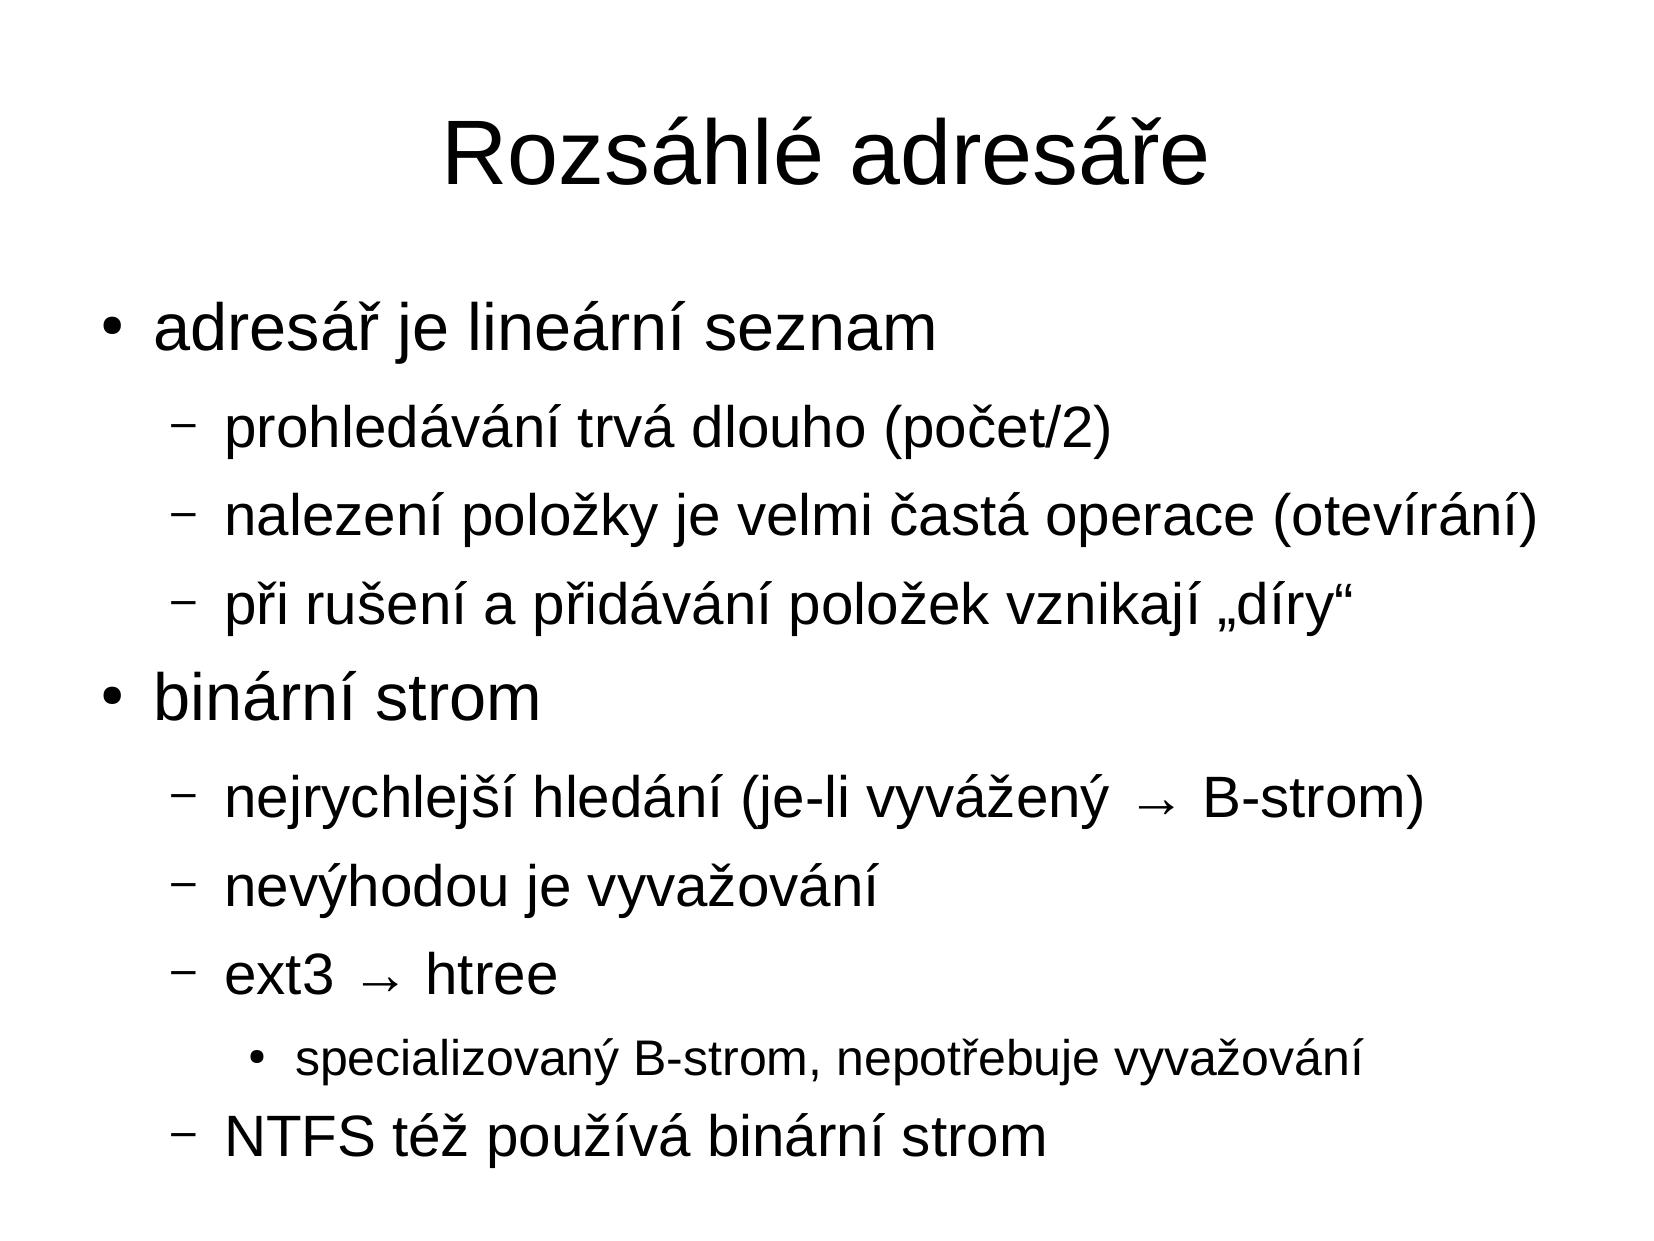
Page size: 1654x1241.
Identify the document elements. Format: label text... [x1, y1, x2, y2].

list adresář je lineární seznam prohledávání trvá dlouho (počet/2) nalezení položky je velmi častá operace (otevírání) při rušení a přidávání položek vznikají „díry“ binární strom nejrychlejší hledání (je-li vyvážený → B-strom) nevýhodou je vyvažování ext3 → htree specializovaný B-strom, nepotřebuje vyvažování NTFS též používá binární strom [82, 290, 1571, 1170]
title Rozsáhlé adresáře [82, 56, 1571, 250]
